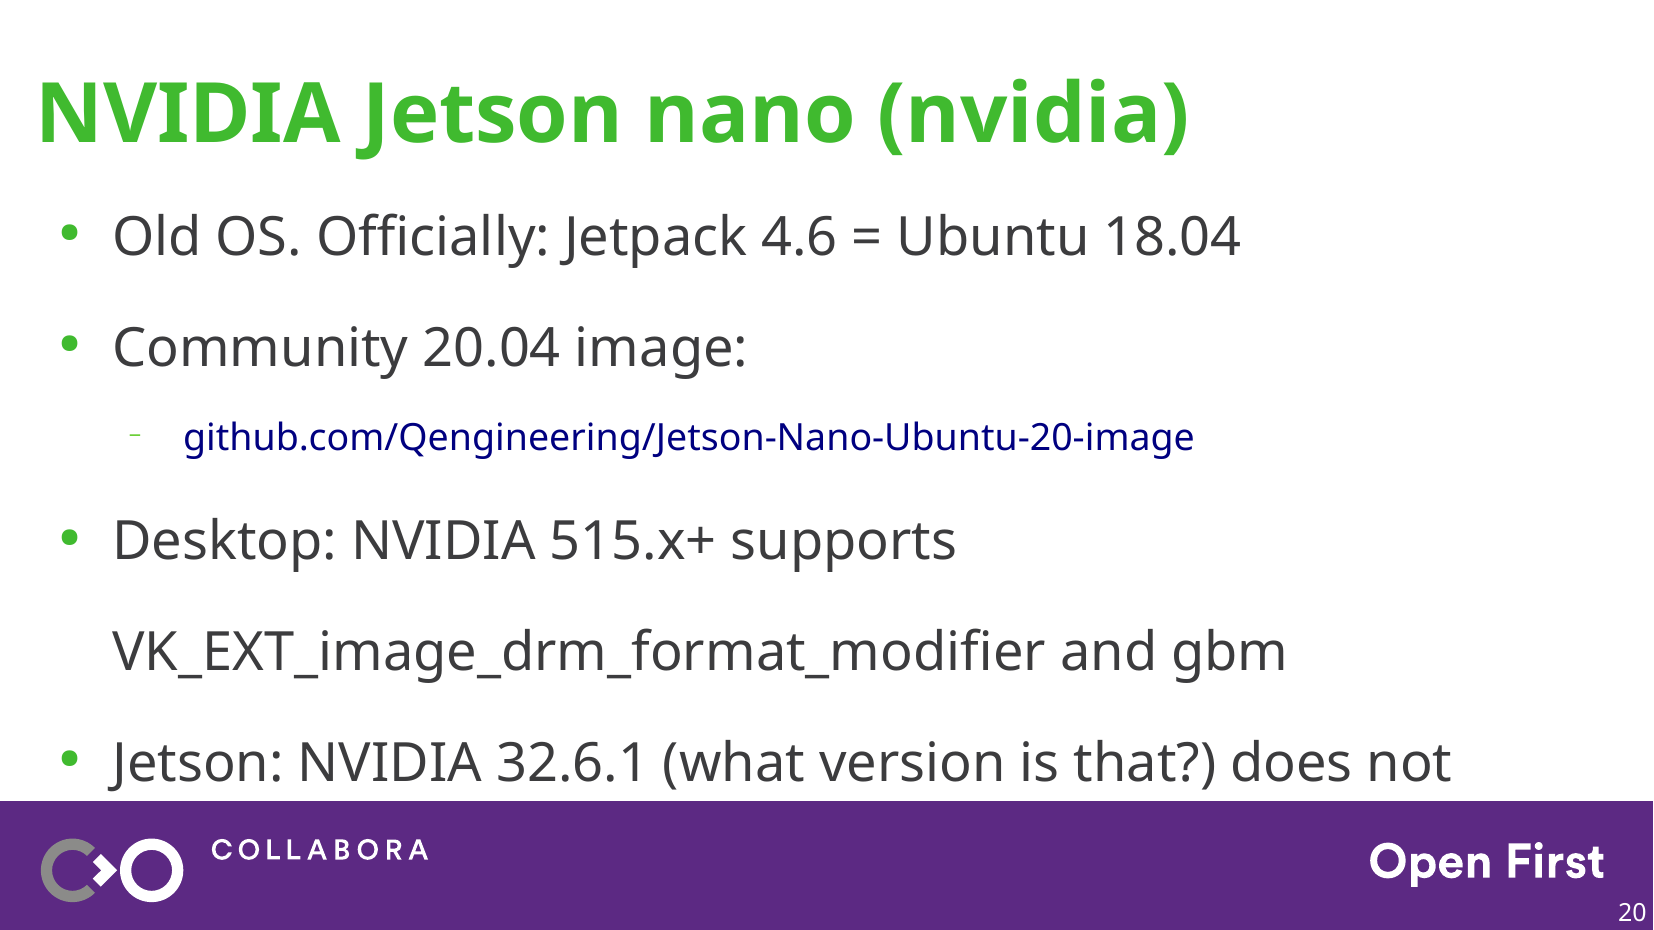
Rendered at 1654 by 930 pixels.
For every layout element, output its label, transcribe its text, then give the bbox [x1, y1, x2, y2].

list Old OS. Officially: Jetpack 4.6 = Ubuntu 18.04 Community 20.04 image: github.com/Qengineering/Jetson-Nano-Ubuntu-20-image Desktop: NVIDIA 515.x+ supports VK_EXT_image_drm_format_modifier and gbm Jetson: NVIDIA 32.6.1 (what version is that?) does not [41, 160, 1613, 804]
title NVIDIA Jetson nano (nvidia) [35, 61, 1608, 159]
